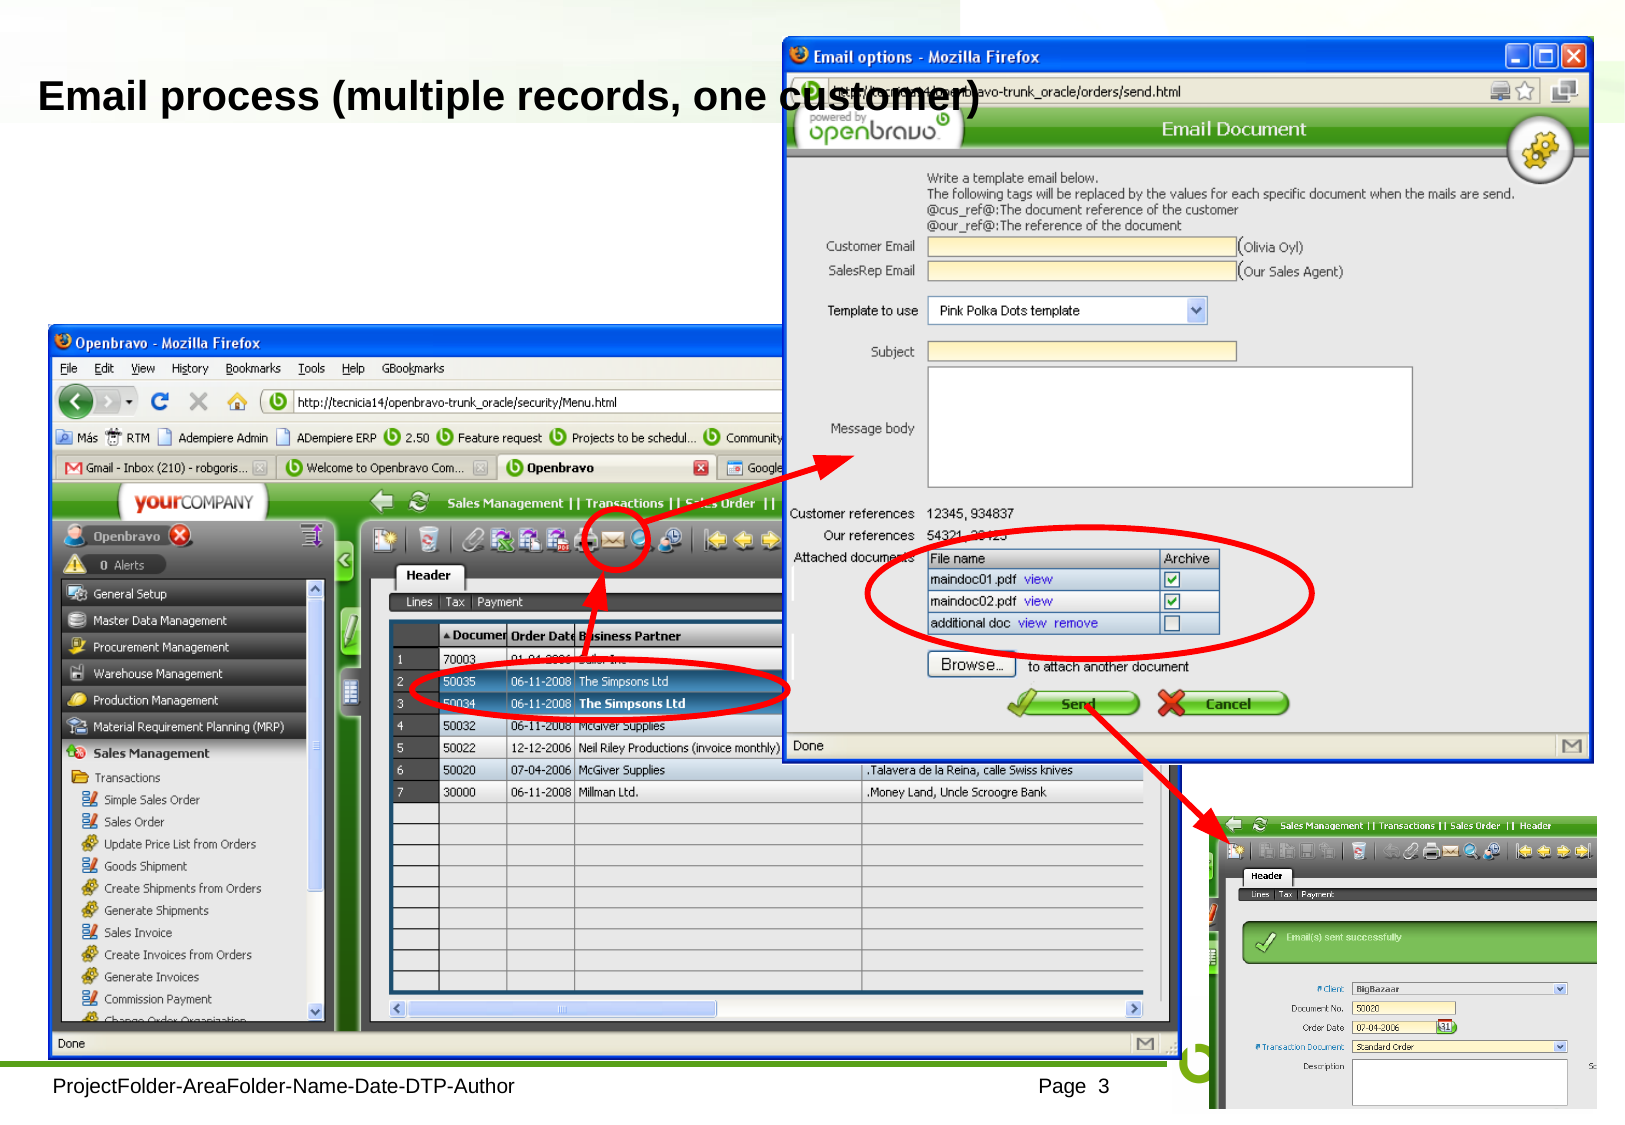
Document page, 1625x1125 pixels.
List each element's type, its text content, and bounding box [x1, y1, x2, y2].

picture [0, 0, 1597, 1114]
title Email process (multiple records, one customer) [37, 73, 1575, 122]
